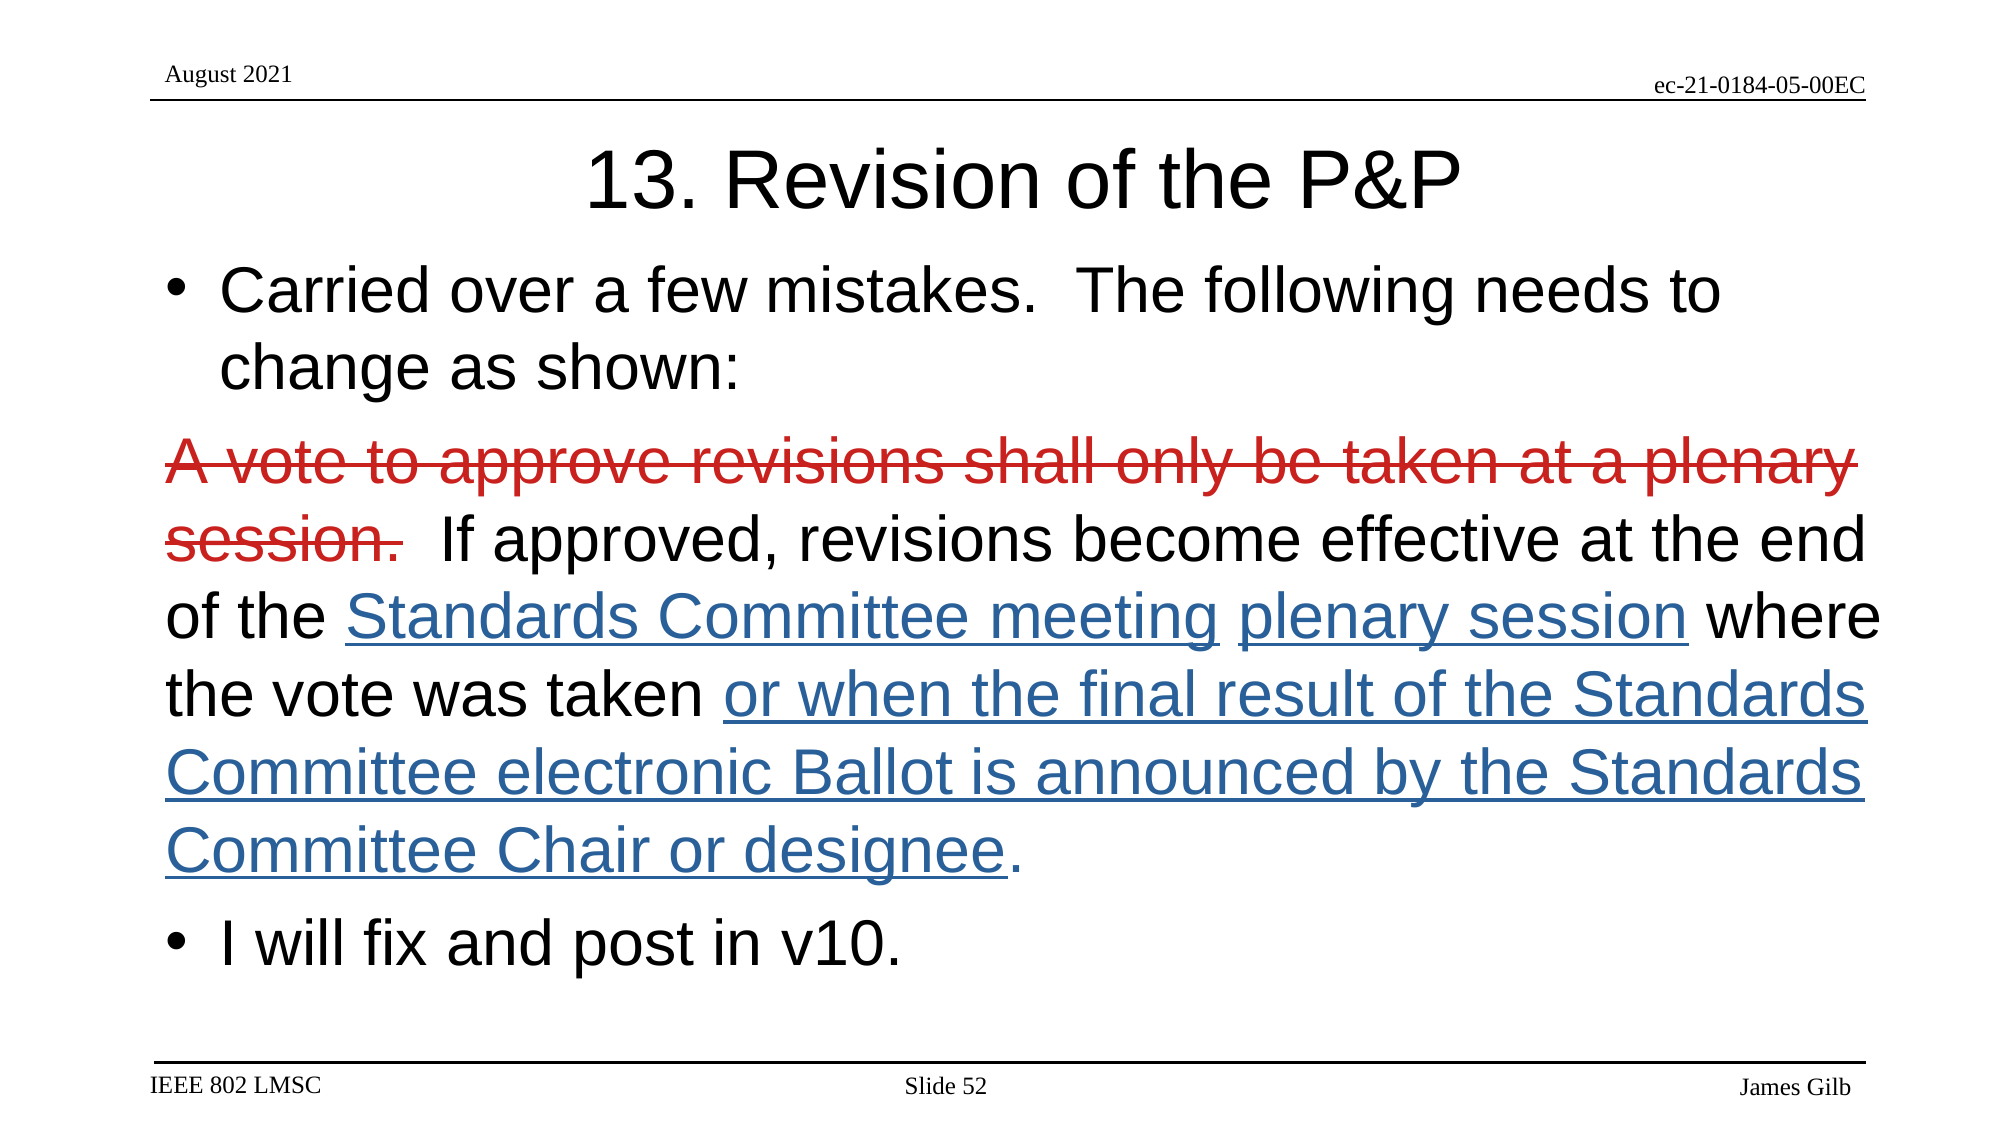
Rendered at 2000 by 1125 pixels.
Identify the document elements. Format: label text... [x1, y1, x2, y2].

list Carried over a few mistakes. The following needs to change as shown: A vote to approve revisions shall only be taken at a plenary session. If approved, revisions become effective at the end of the Standards Committee meeting plenary session where the vote was taken or when the final result of the Standards Committee electronic Ballot is announced by the Standards Committee Chair or designee. I will fix and post in v10. [150, 239, 1900, 1051]
title 13. Revision of the P&P [149, 112, 1900, 238]
